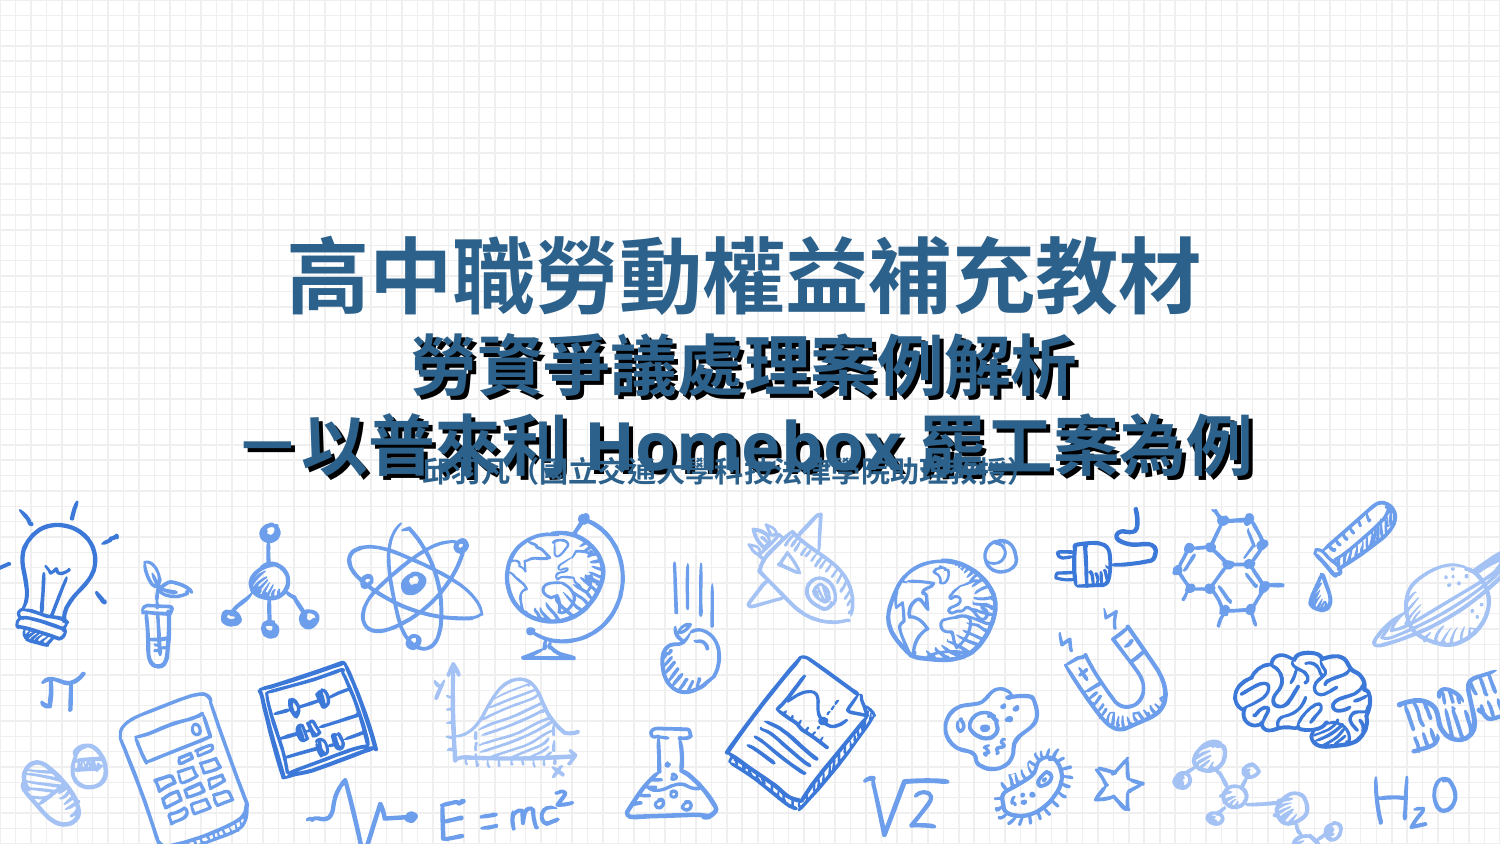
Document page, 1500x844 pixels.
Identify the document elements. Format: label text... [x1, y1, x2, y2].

text_box 邱羽凡（國立交通大學科技法律學院助理教授） [407, 445, 1057, 603]
title 高中職勞動權益補充教材 勞資爭議處理案例解析 －以普來利Homebox罷工案為例 [53, 209, 1436, 400]
